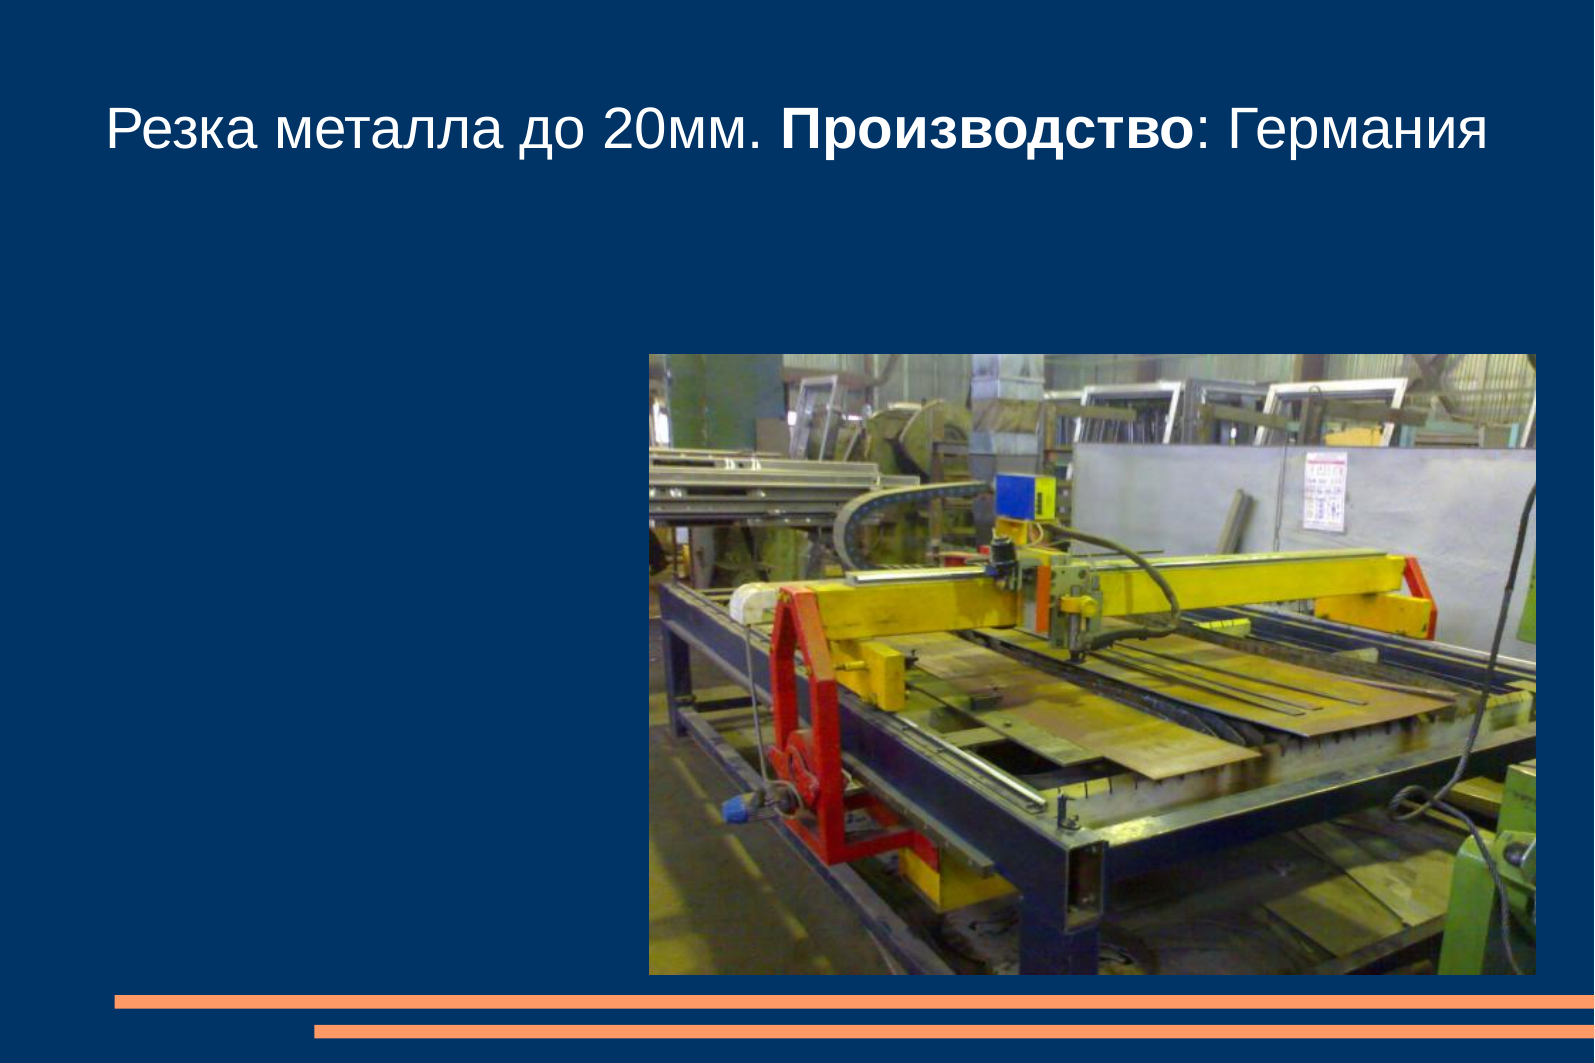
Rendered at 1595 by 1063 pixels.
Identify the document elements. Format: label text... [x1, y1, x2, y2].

picture [649, 354, 1536, 975]
text_box Резка металла до 20мм. Производство: Германия [88, 88, 1506, 178]
